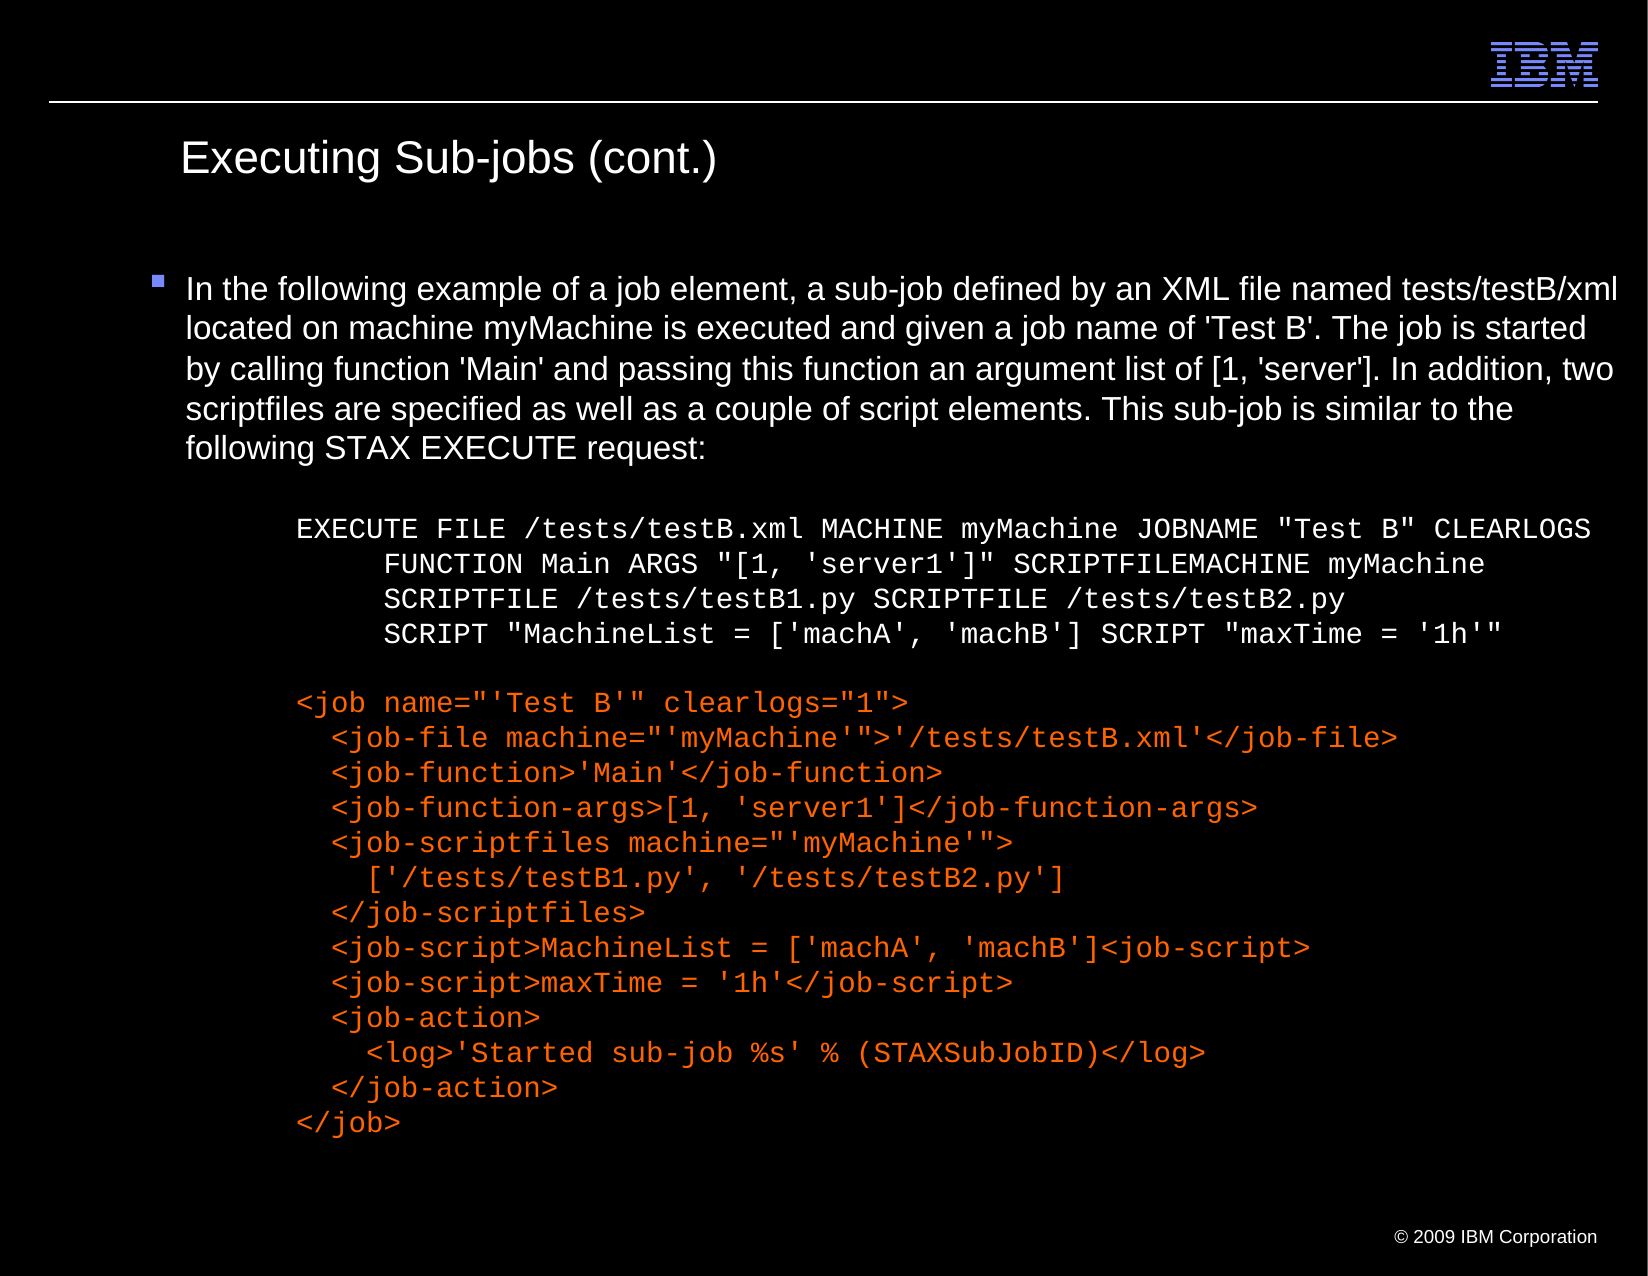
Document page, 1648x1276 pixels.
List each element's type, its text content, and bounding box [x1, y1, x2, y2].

title Executing Sub-jobs (cont.) [163, 125, 1648, 219]
text_box In the following example of a job element, a sub-job defined by an XML file named tests/testB/xml located on machine myMachine is executed and given a job name of 'Test B'. The job is started by calling function 'Main' and passing this function an argument list of [1, 'server']. In addition, two scriptfiles are specified as well as a couple of script elements. This sub-job is similar to the following STAX EXECUTE request: EXECUTE FILE /tests/testB.xml MACHINE myMachine JOBNAME "Test B" CLEARLOGS FUNCTION Main ARGS "[1, 'server1']" SCRIPTFILEMACHINE myMachine SCRIPTFILE /tests/testB1.py SCRIPTFILE /tests/testB2.py SCRIPT "MachineList = ['machA', 'machB'] SCRIPT "maxTime = '1h'" <job name="'Test B'" clearlogs="1"> <job-file machine="'myMachine'">'/tests/testB.xml'</job-file> <job-function>'Main'</job-function> <job-function-args>[1, 'server1']</job-function-args> <job-scriptfiles machine="'myMachine'"> ['/tests/testB1.py', '/tests/testB2.py'] </job-scriptfiles> <job-script>MachineList = ['machA', 'machB']<job-script> <job-script>maxTime = '1h'</job-script> <job-action> <log>'Started sub-job %s' % (STAXSubJobID)</log> </job-action> </job> [148, 266, 1624, 1139]
picture [1491, 42, 1598, 87]
